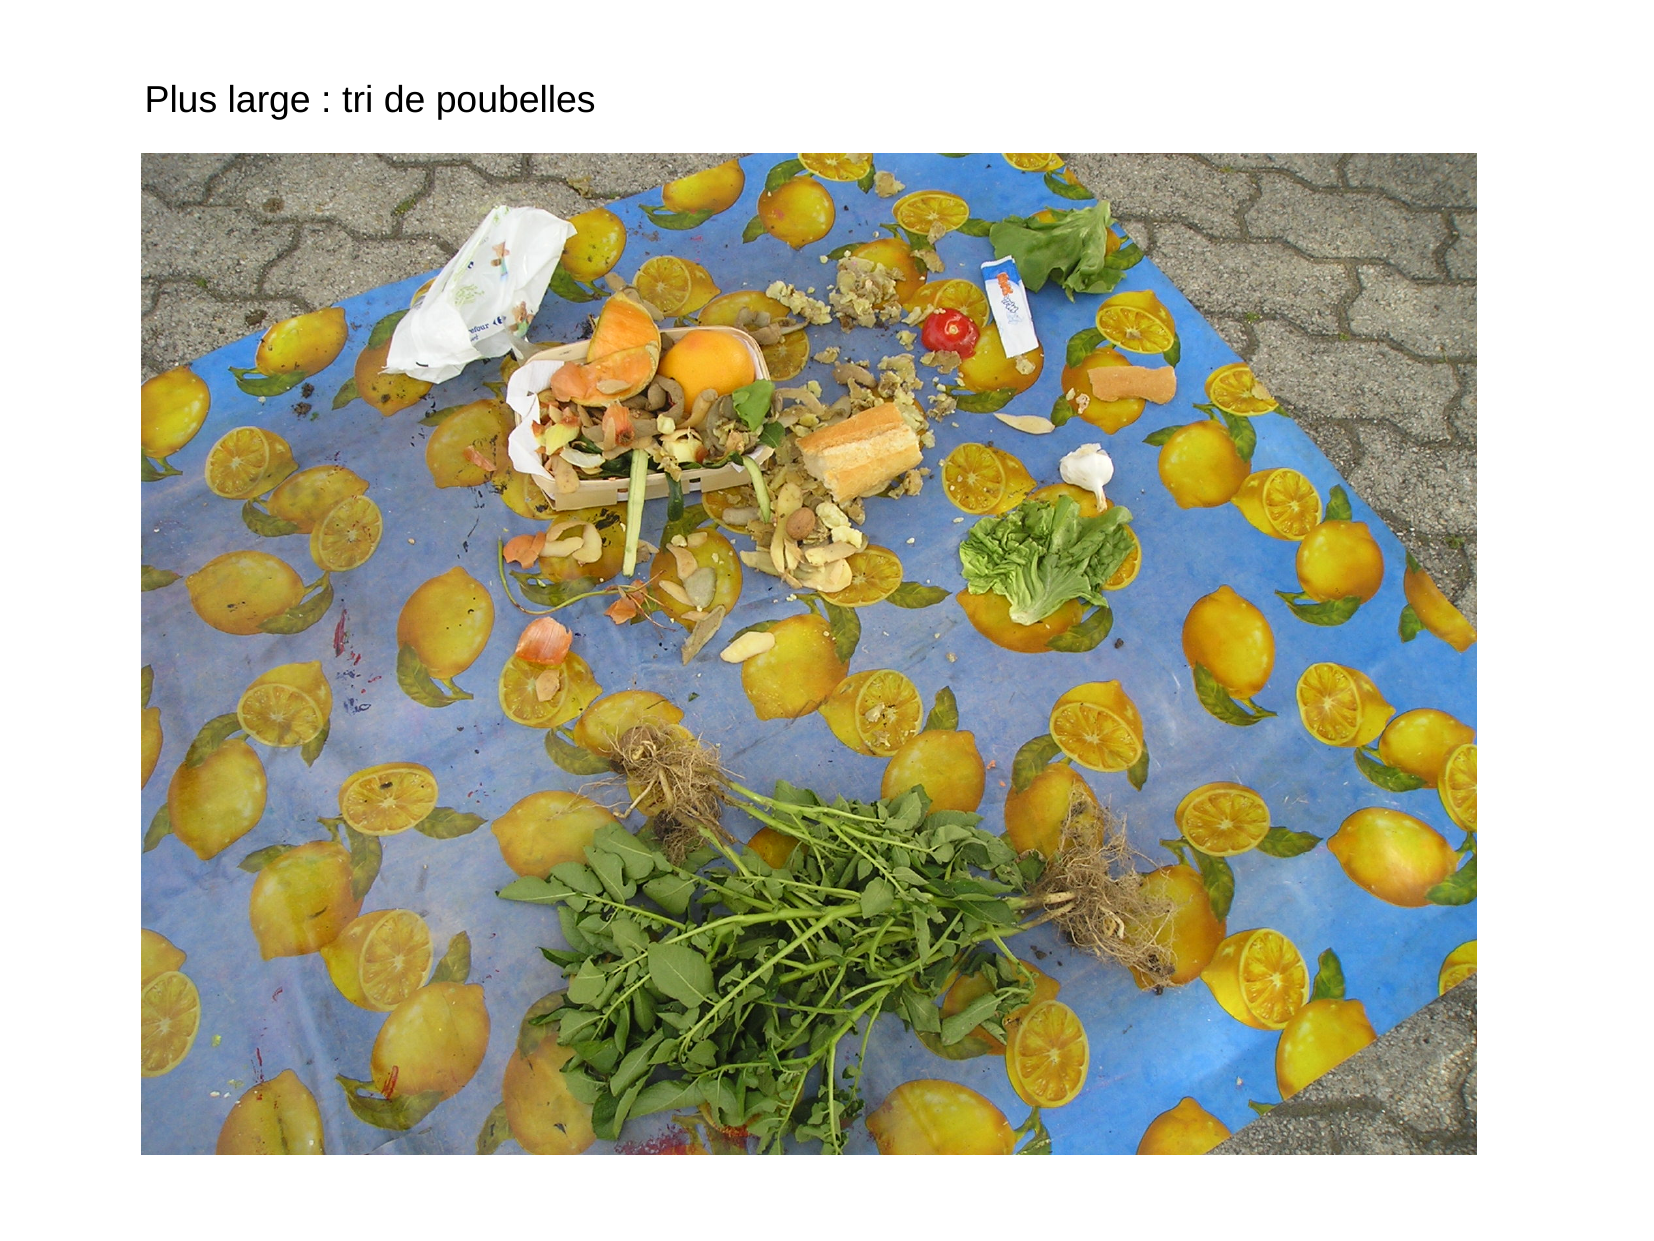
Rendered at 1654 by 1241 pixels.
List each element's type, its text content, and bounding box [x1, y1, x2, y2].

picture [141, 153, 1477, 1155]
text_box Plus large : tri de poubelles [129, 70, 1394, 128]
